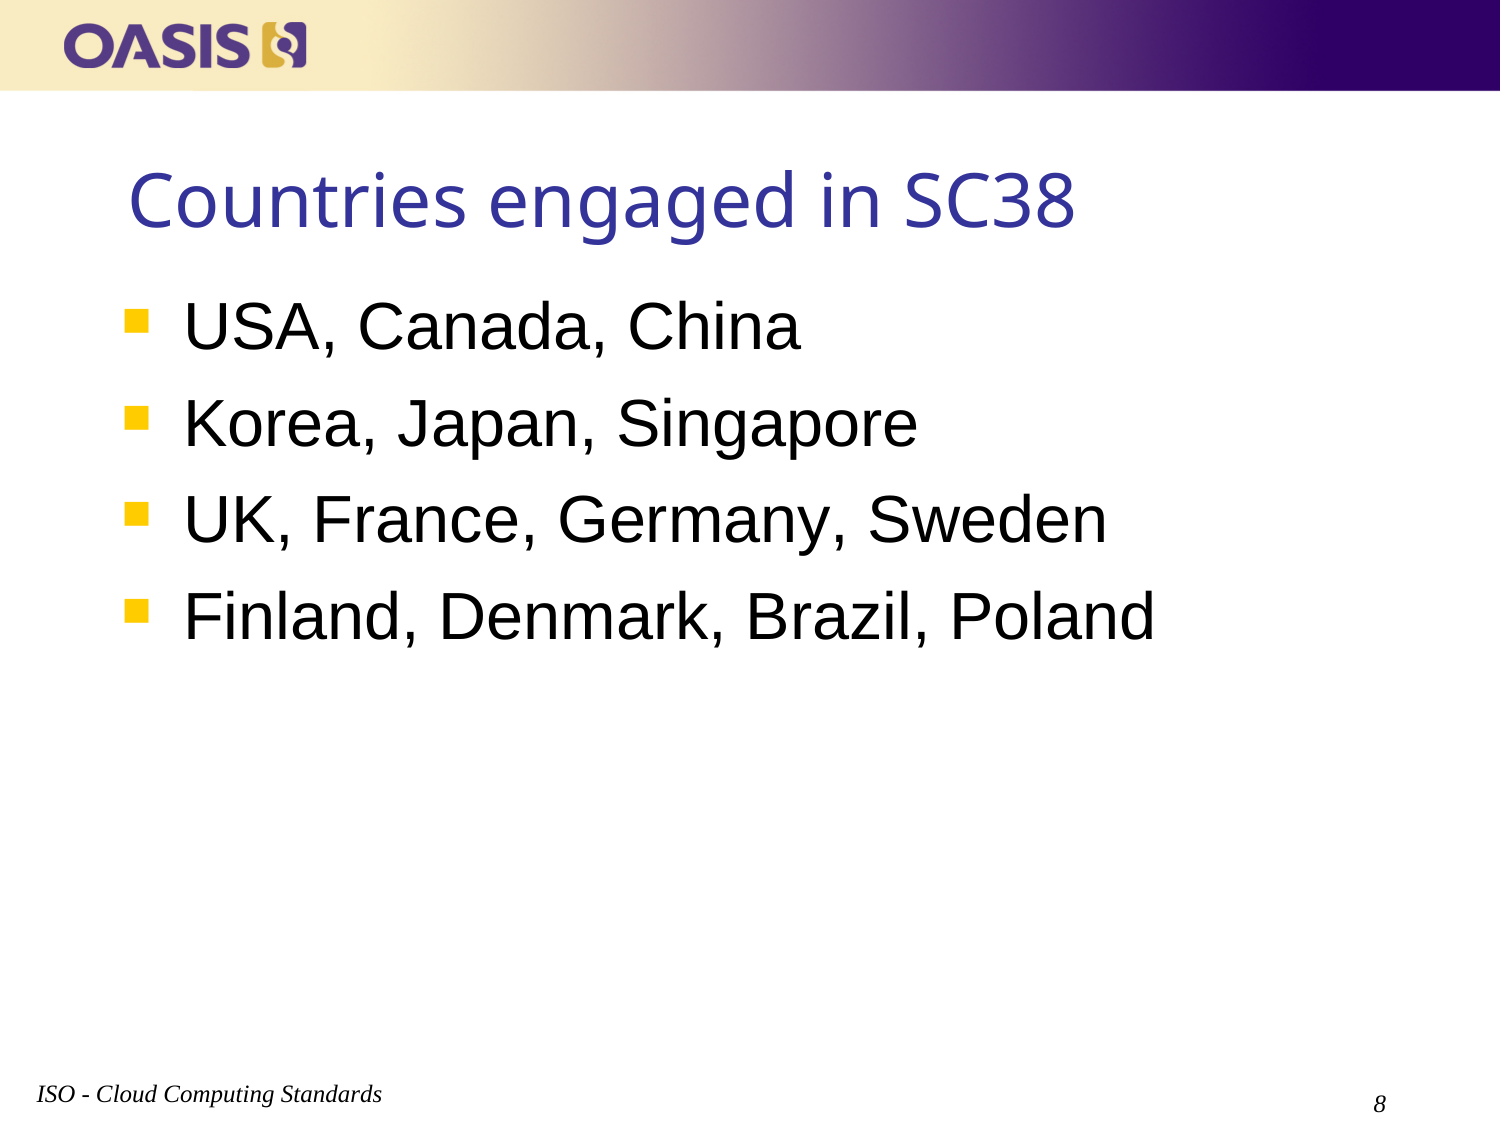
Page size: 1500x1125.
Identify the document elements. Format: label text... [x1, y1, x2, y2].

list USA, Canada, China Korea, Japan, Singapore UK, France, Germany, Sweden Finland, Denmark, Brazil, Poland [112, 275, 1288, 1047]
picture [0, 0, 1500, 1125]
title Countries engaged in SC38 [112, 90, 1263, 250]
